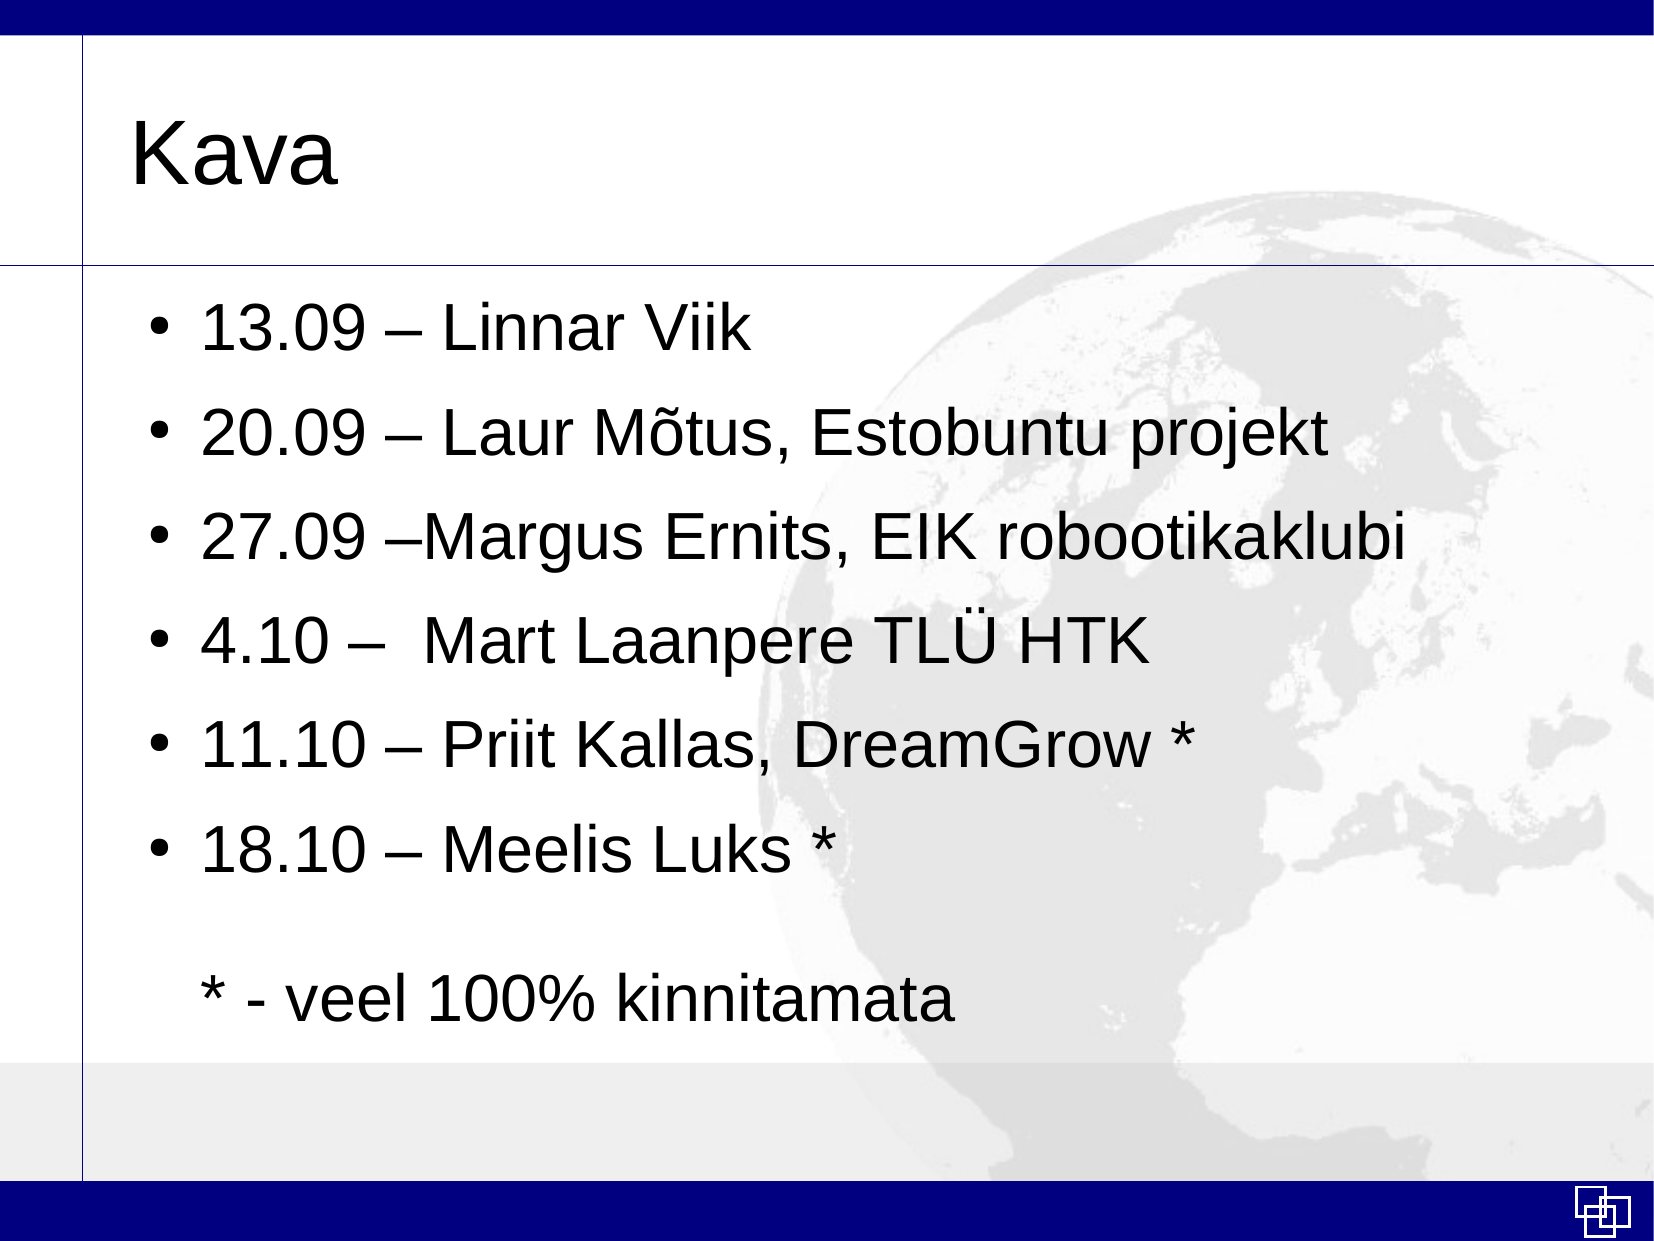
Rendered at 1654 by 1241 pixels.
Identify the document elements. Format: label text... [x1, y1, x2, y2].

title Kava [129, 56, 1619, 250]
list 13.09 – Linnar Viik 20.09 – Laur Mõtus, Estobuntu projekt 27.09 –Margus Ernits, EIK robootikaklubi 4.10 – Mart Laanpere TLÜ HTK 11.10 – Priit Kallas, DreamGrow * 18.10 – Meelis Luks * * - veel 100% kinnitamata [129, 290, 1619, 1094]
